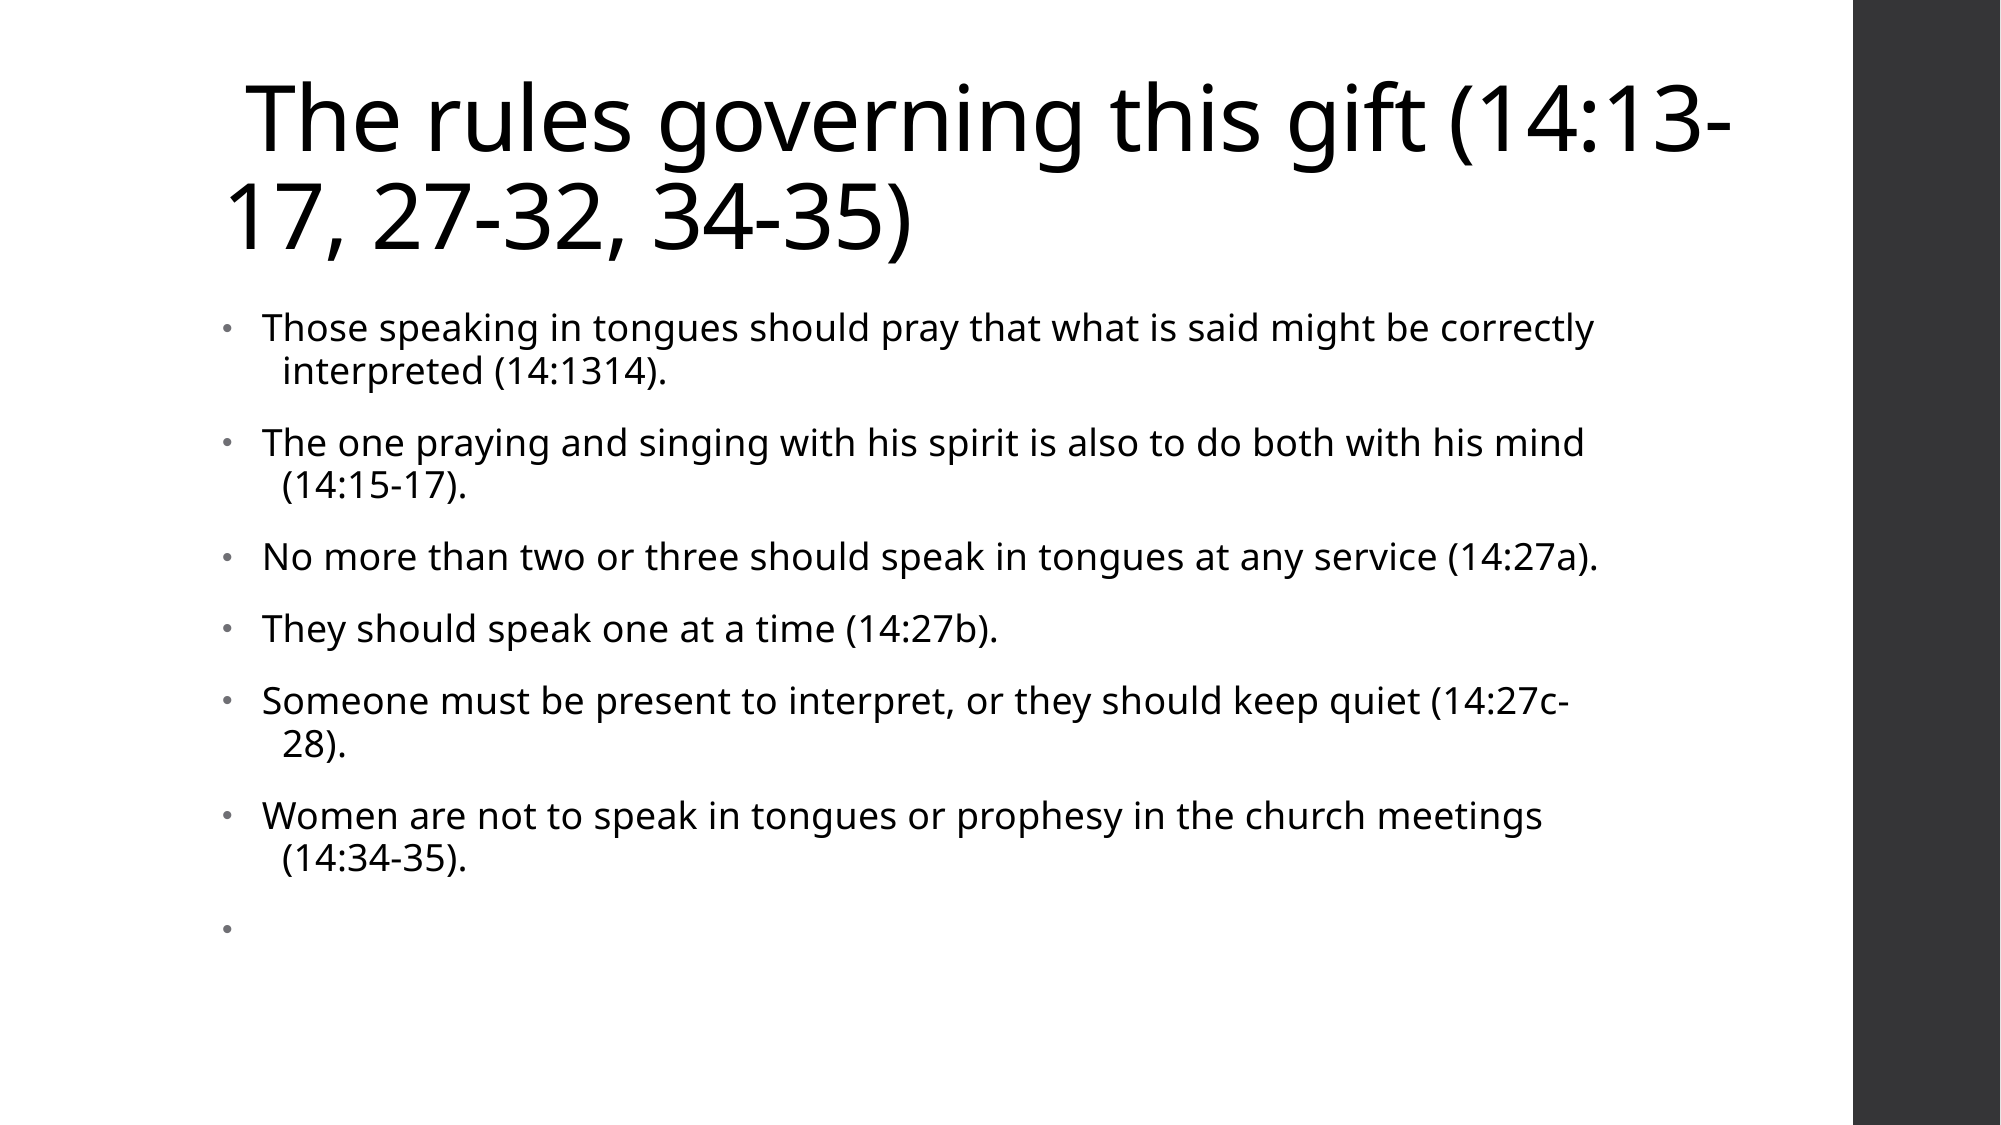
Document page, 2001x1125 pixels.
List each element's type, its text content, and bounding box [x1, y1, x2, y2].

title The rules governing this gift (14:13-17, 27-32, 34-35) [206, 60, 1797, 278]
list Those speaking in tongues should pray that what is said might be correctly interpreted (14:1314). The one praying and singing with his spirit is also to do both with his mind (14:15-17). No more than two or three should speak in tongues at any service (14:27a). They should speak one at a time (14:27b). Someone must be present to interpret, or they should keep quiet (14:27c-28). Women are not to speak in tongues or prophesy in the church meetings (14:34-35). [206, 299, 1617, 1014]
